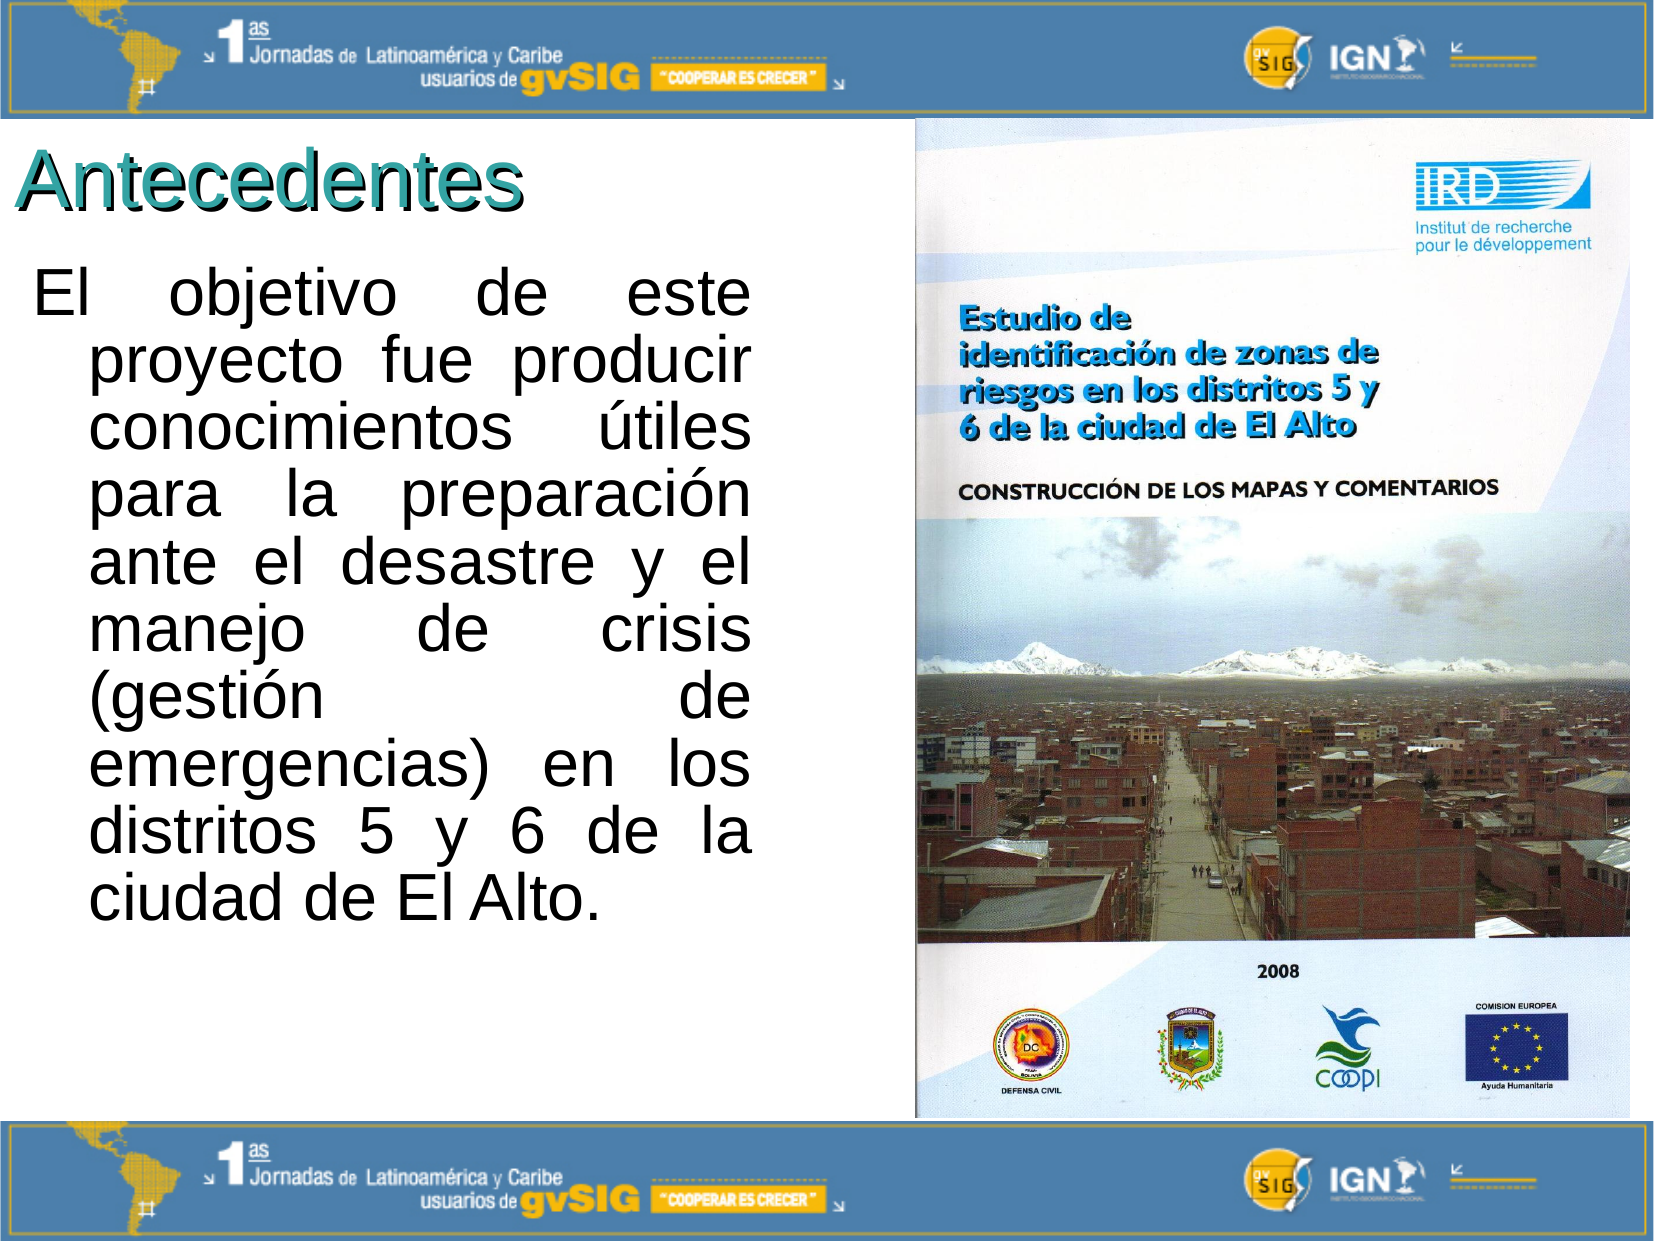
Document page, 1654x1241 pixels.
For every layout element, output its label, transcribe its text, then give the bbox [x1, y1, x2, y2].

title Antecedentes [0, 119, 680, 238]
picture [0, 0, 1654, 1118]
list El objetivo de este proyecto fue producir conocimientos útiles para la preparación ante el desastre y el manejo de crisis (gestión de emergencias) en los distritos 5 y 6 de la ciudad de El Alto. [17, 253, 768, 1034]
picture [0, 1121, 1654, 1241]
